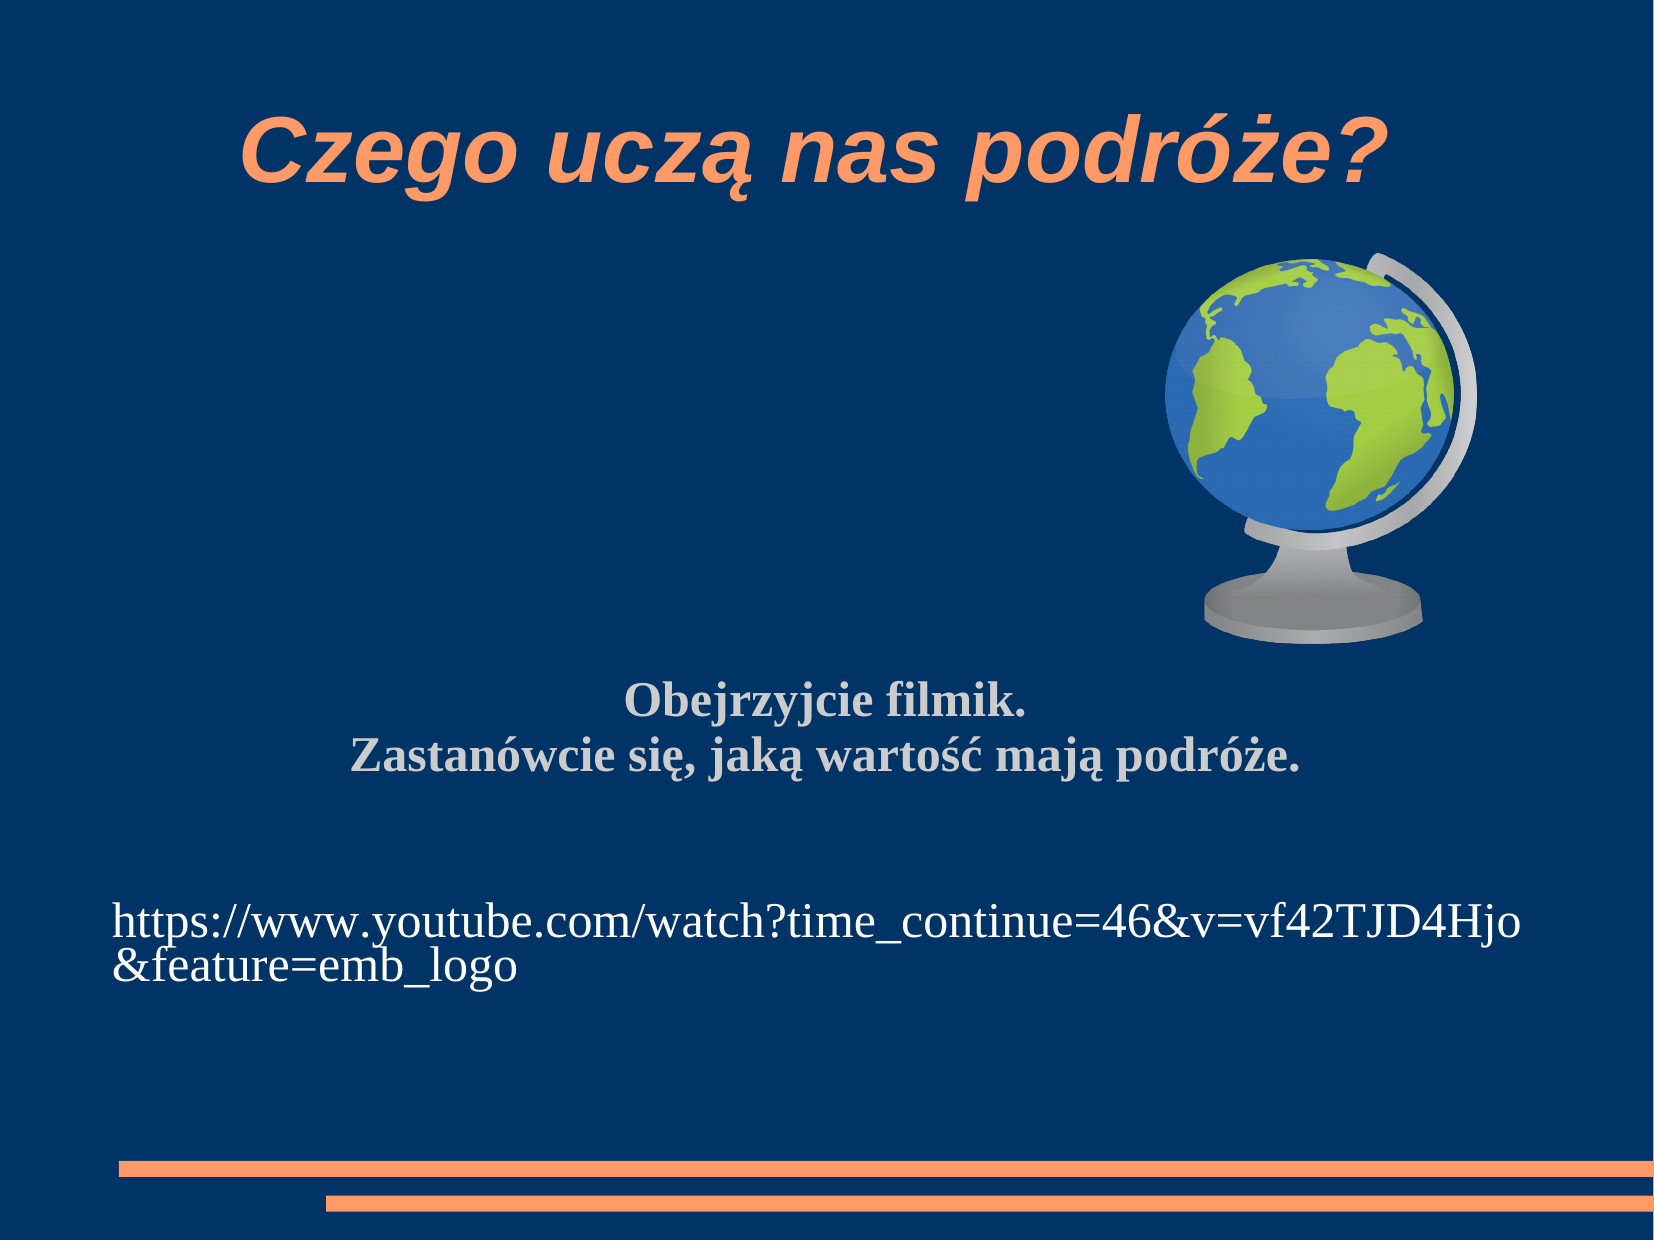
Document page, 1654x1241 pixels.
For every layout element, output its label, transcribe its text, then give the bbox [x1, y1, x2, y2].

subtitle Obejrzyjcie filmik. Zastanówcie się, jaką wartość mają podróże. https://www.youtube.com/watch?time_continue=46&v=vf42TJD4Hjo&feature=emb_logo [111, 322, 1551, 1132]
picture [1165, 253, 1477, 644]
title Czego uczą nas podróże? [121, 46, 1534, 254]
